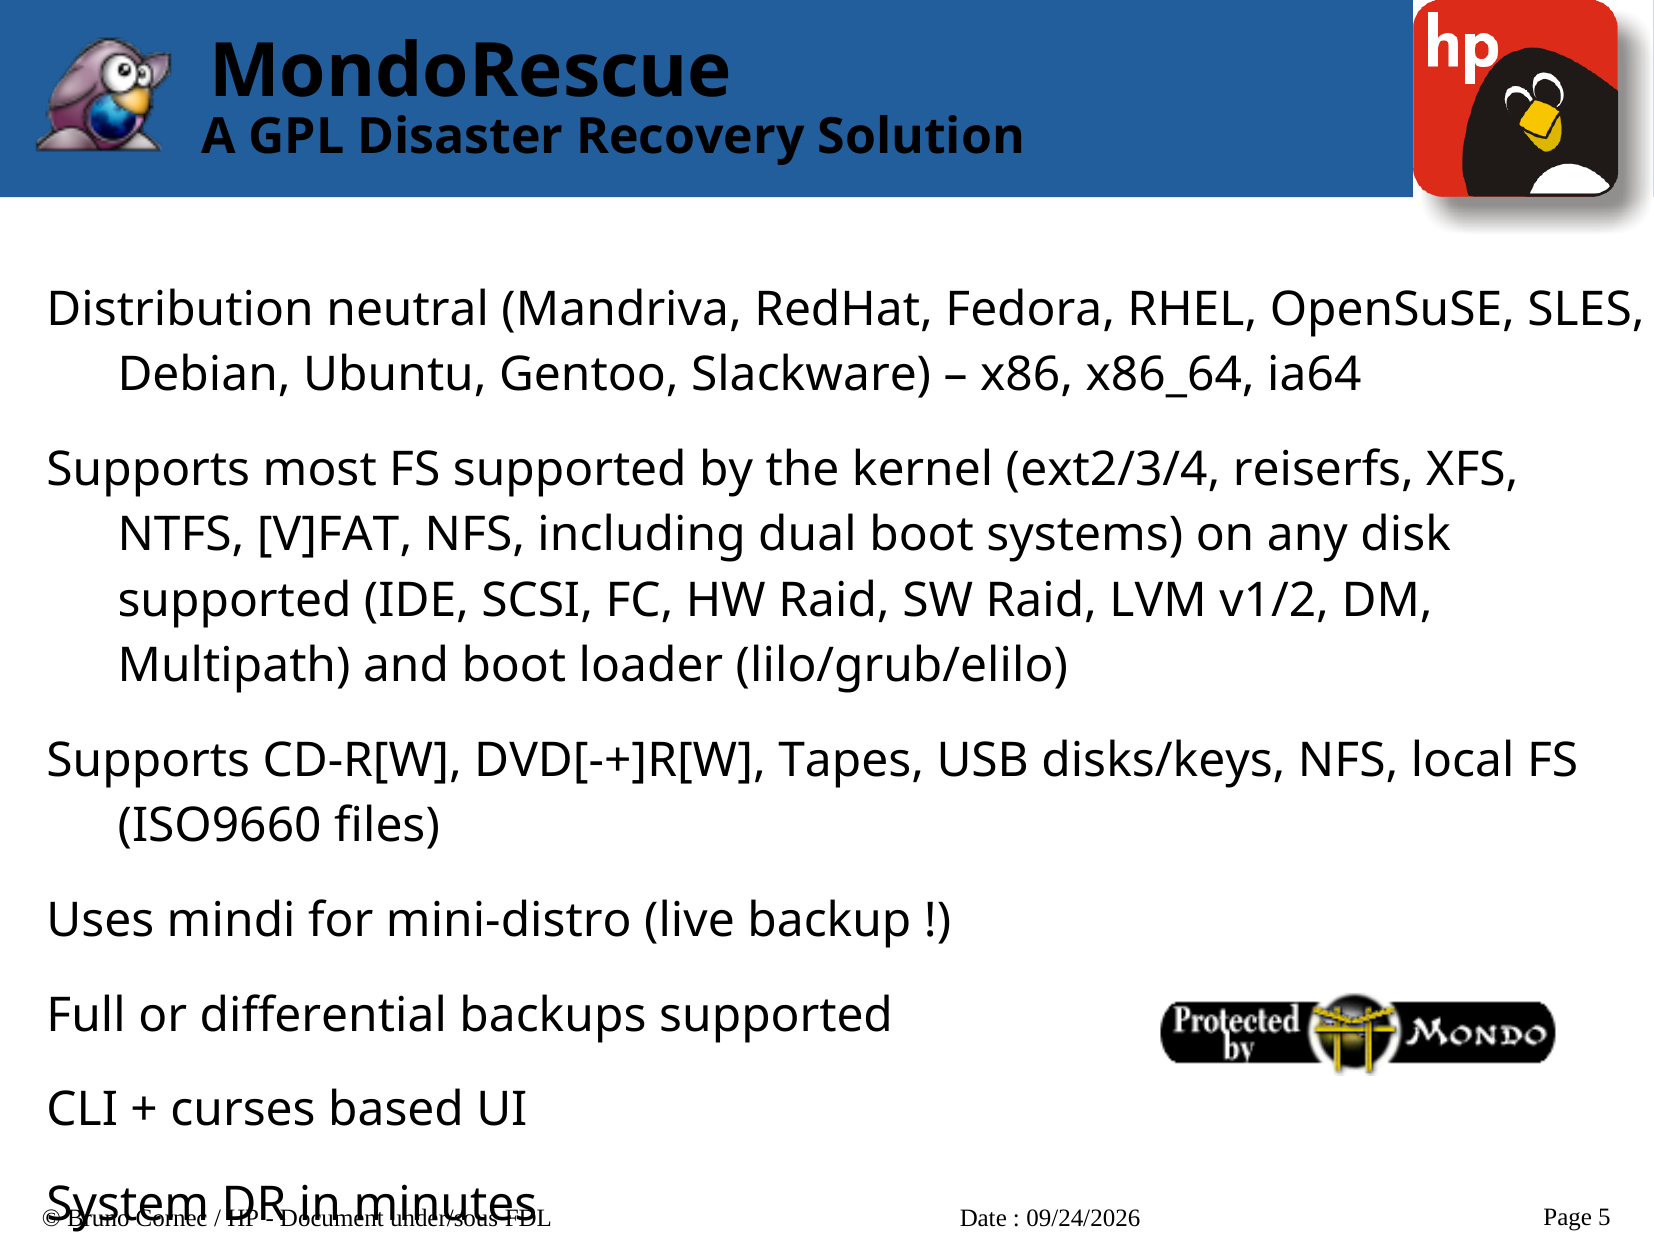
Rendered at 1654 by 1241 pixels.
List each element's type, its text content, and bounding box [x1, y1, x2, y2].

title A GPL Disaster Recovery Solution [200, 32, 1190, 241]
picture [0, 0, 211, 199]
picture [1159, 992, 1560, 1076]
list Distribution neutral (Mandriva, RedHat, Fedora, RHEL, OpenSuSE, SLES, Debian, Ubuntu, Gentoo, Slackware) – x86, x86_64, ia64 Supports most FS supported by the kernel (ext2/3/4, reiserfs, XFS, NTFS, [V]FAT, NFS, including dual boot systems) on any disk supported (IDE, SCSI, FC, HW Raid, SW Raid, LVM v1/2, DM, Multipath) and boot loader (lilo/grub/elilo) Supports CD-R[W], DVD[-+]R[W], Tapes, USB disks/keys, NFS, local FS (ISO9660 files) Uses mindi for mini-distro (live backup !) Full or differential backups supported CLI + curses based UI System DR in minutes [34, 274, 1654, 1226]
picture [1413, 0, 1654, 235]
